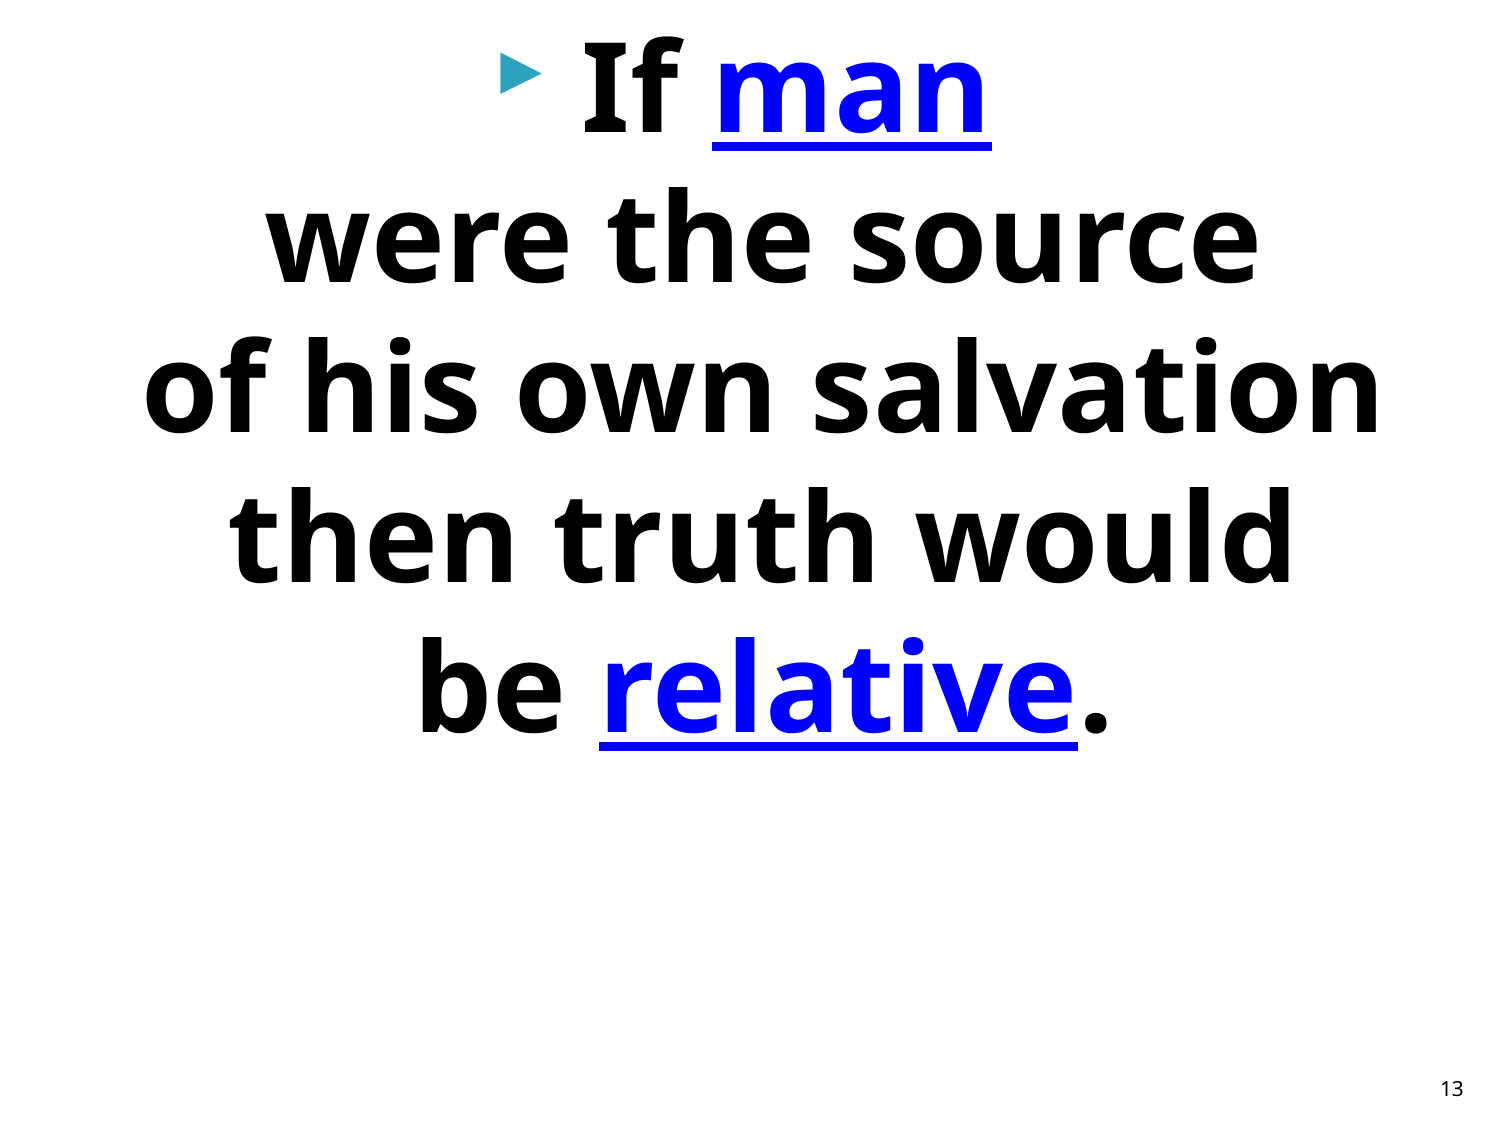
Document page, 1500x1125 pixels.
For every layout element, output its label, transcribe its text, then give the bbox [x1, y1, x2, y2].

slide_number <number> [1418, 1051, 1479, 1112]
list If man were the source of his own salvation then truth would be relative. [0, 0, 1500, 1125]
